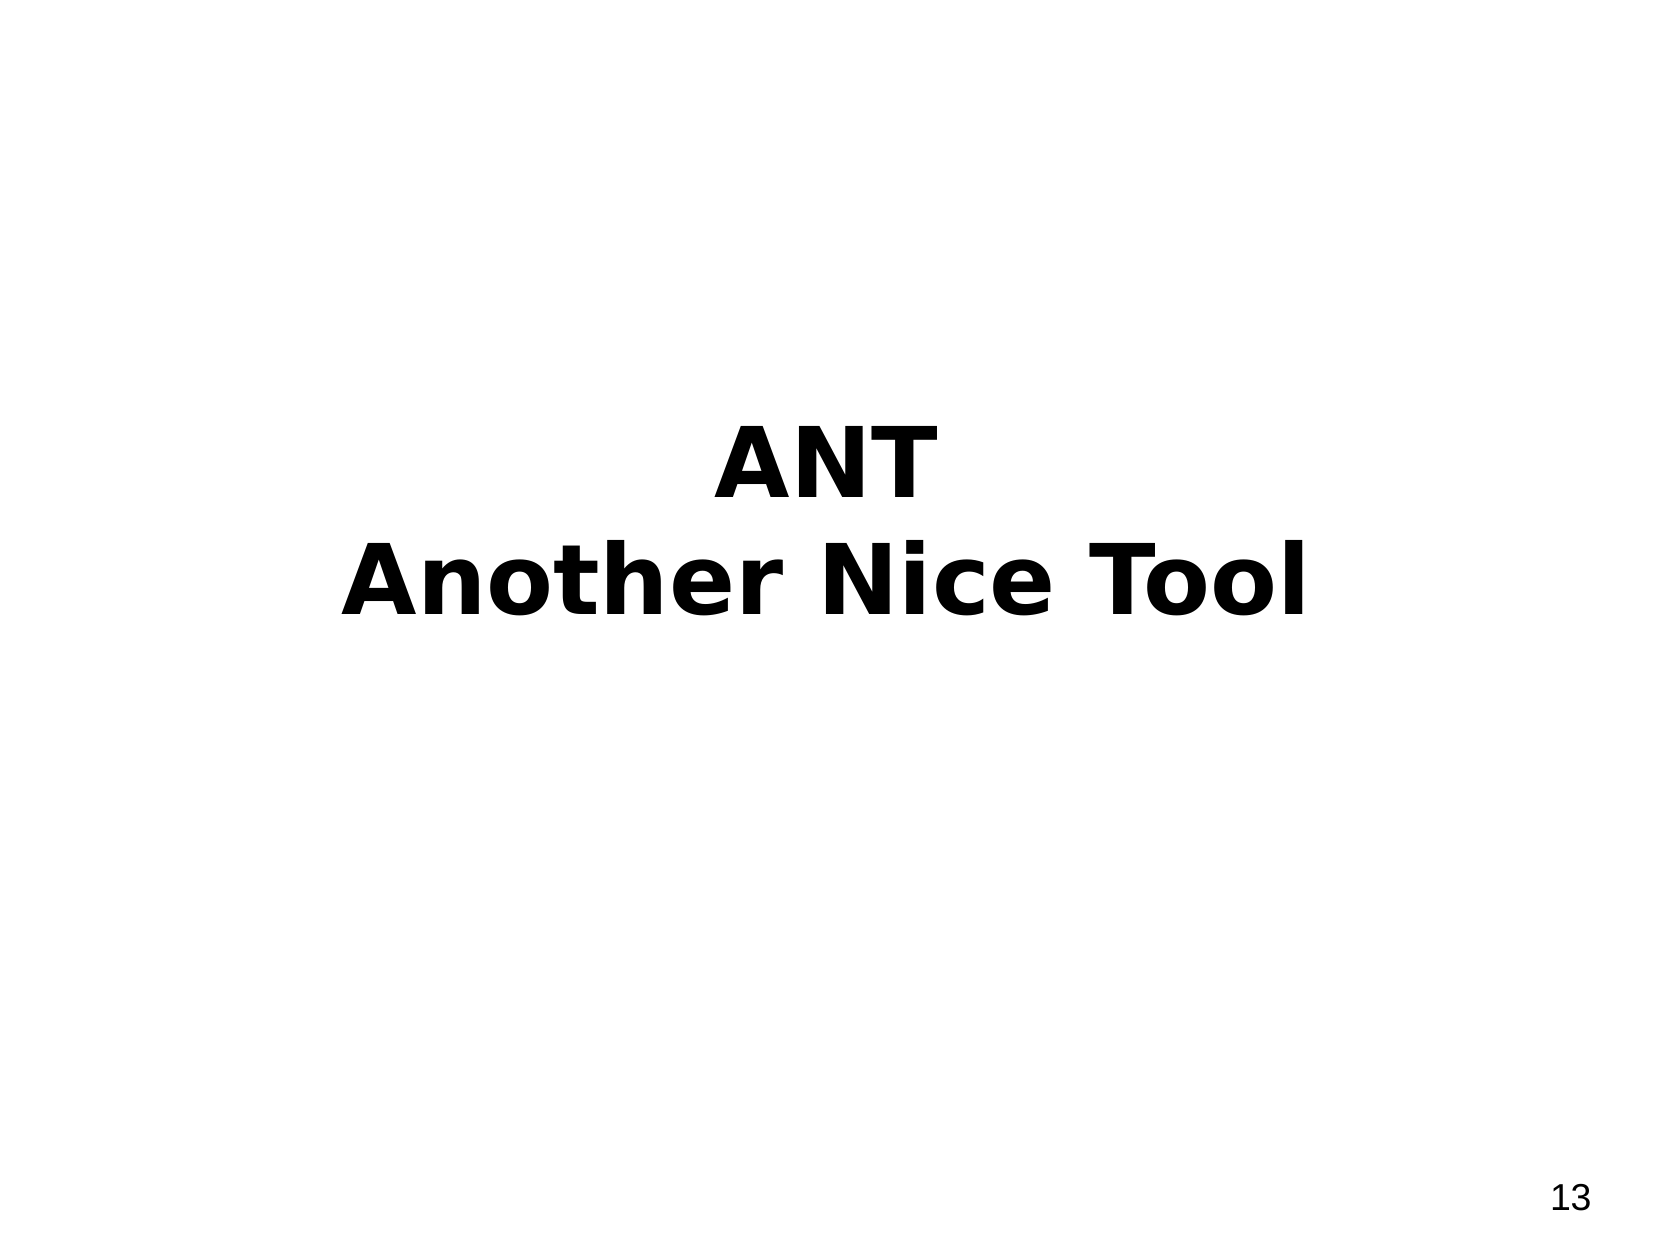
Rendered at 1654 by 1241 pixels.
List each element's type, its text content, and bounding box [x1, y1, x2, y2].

title ANT Another Nice Tool [124, 413, 1530, 620]
